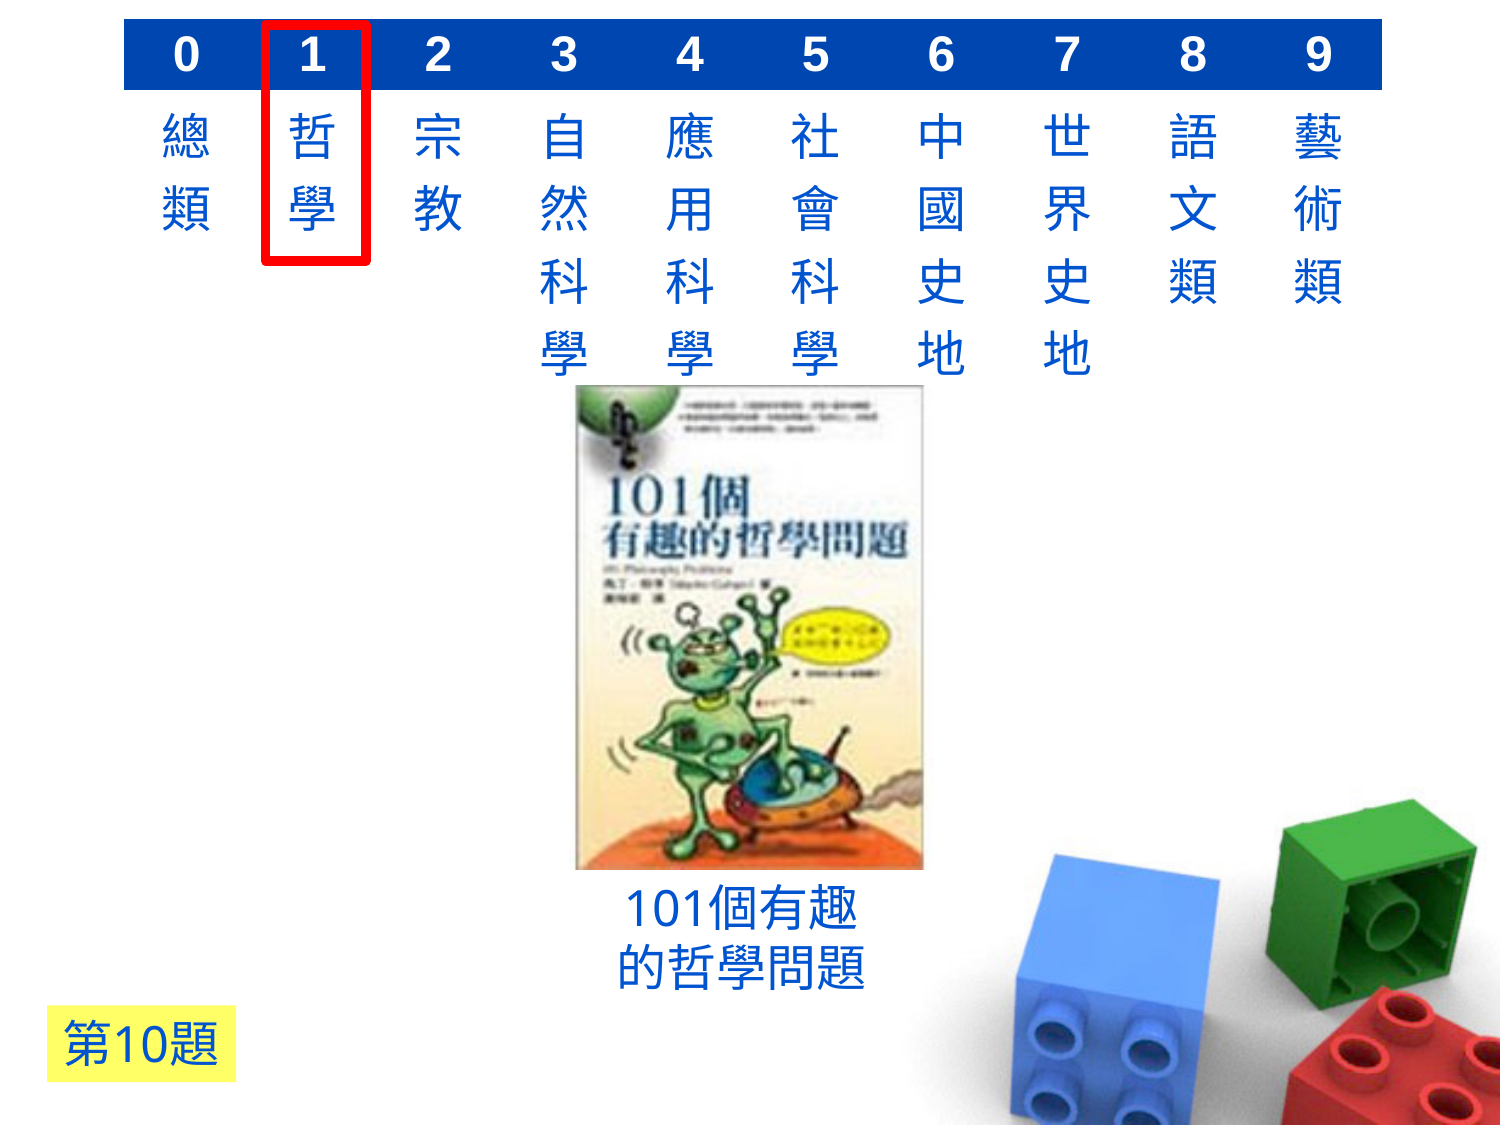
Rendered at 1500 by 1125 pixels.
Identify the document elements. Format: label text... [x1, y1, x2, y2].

text_box 101個有趣的哲學問題 [596, 869, 886, 1004]
table_cell 中國史地 [879, 90, 1004, 395]
table_cell 宗教 [376, 90, 501, 395]
table_header 6 [879, 19, 1004, 90]
table_cell 哲學 [250, 90, 376, 395]
table_cell 社會科學 [753, 90, 879, 385]
table_cell 哲學 [270, 90, 361, 256]
table_header 0 [124, 19, 250, 90]
table_header 9 [1256, 19, 1382, 90]
table_header 4 [627, 19, 753, 90]
table_cell 自然科學 [501, 90, 627, 395]
table_header 5 [753, 19, 879, 90]
table_cell 應用科學 [627, 90, 753, 385]
table_cell 語文類 [1130, 90, 1256, 395]
table_header 1 [270, 30, 361, 90]
table_cell 世界史地 [1004, 90, 1130, 395]
table_header 7 [1004, 19, 1130, 90]
picture [249, 187, 1500, 1125]
table_cell 藝術類 [1256, 90, 1382, 395]
table_cell 總類 [124, 90, 250, 395]
table_header 2 [376, 19, 501, 90]
table_header 1 [250, 19, 376, 90]
table_header 8 [1130, 19, 1256, 90]
text_box 第10題 [47, 1005, 237, 1083]
table_header 3 [501, 19, 627, 90]
